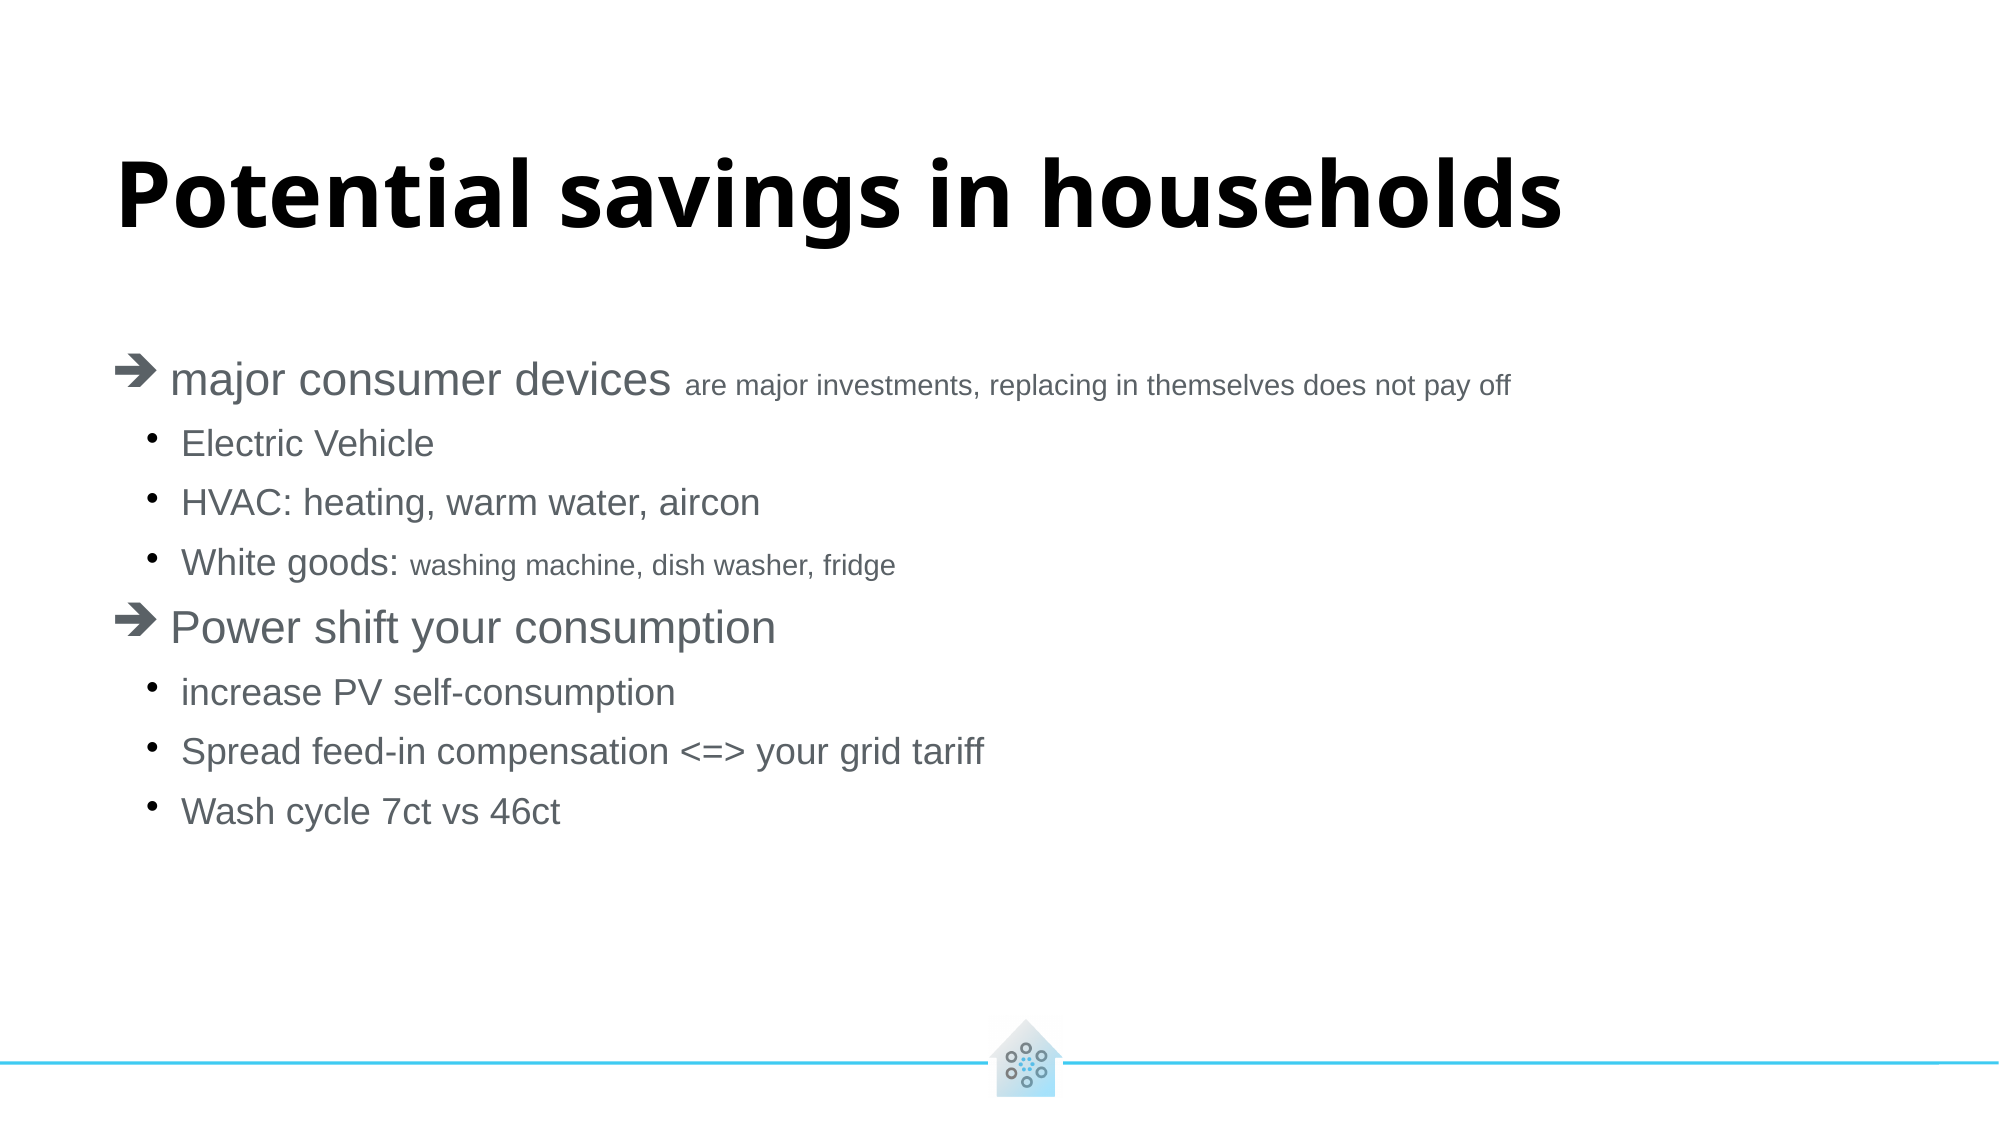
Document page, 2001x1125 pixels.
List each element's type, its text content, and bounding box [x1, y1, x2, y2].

text_box Potential savings in households [107, 59, 1961, 215]
picture [988, 1015, 1063, 1098]
text_box major consumer devices are major investments, replacing in themselves does not pay off Electric Vehicle HVAC: heating, warm water, aircon White goods: washing machine, dish washer, fridge Power shift your consumption increase PV self-consumption Spread feed-in compensation <=> your grid tariff Wash cycle 7ct vs 46ct [102, 215, 2000, 908]
